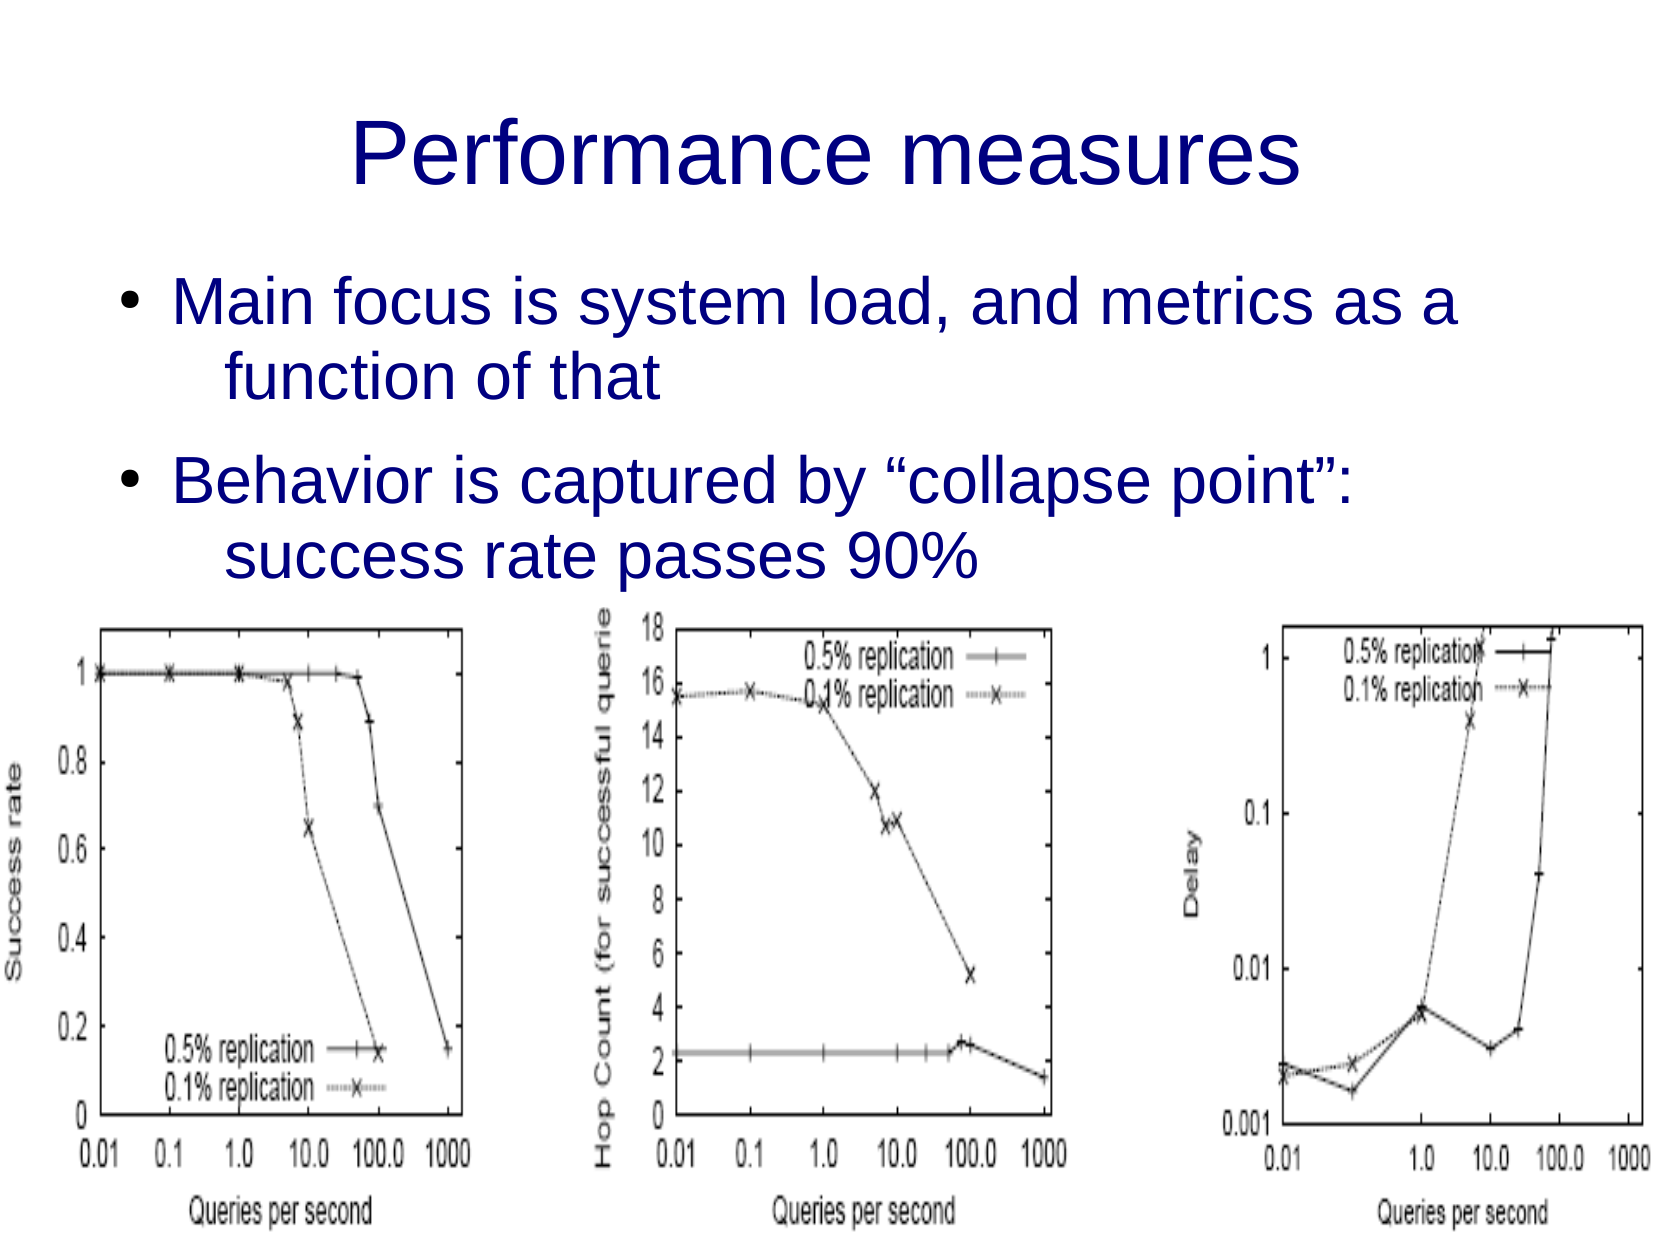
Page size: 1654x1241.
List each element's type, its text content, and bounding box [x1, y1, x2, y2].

list Main focus is system load, and metrics as a function of that Behavior is captured by “collapse point”: success rate passes 90% [82, 264, 1571, 607]
title Performance measures [82, 49, 1571, 257]
picture [0, 607, 1653, 1241]
